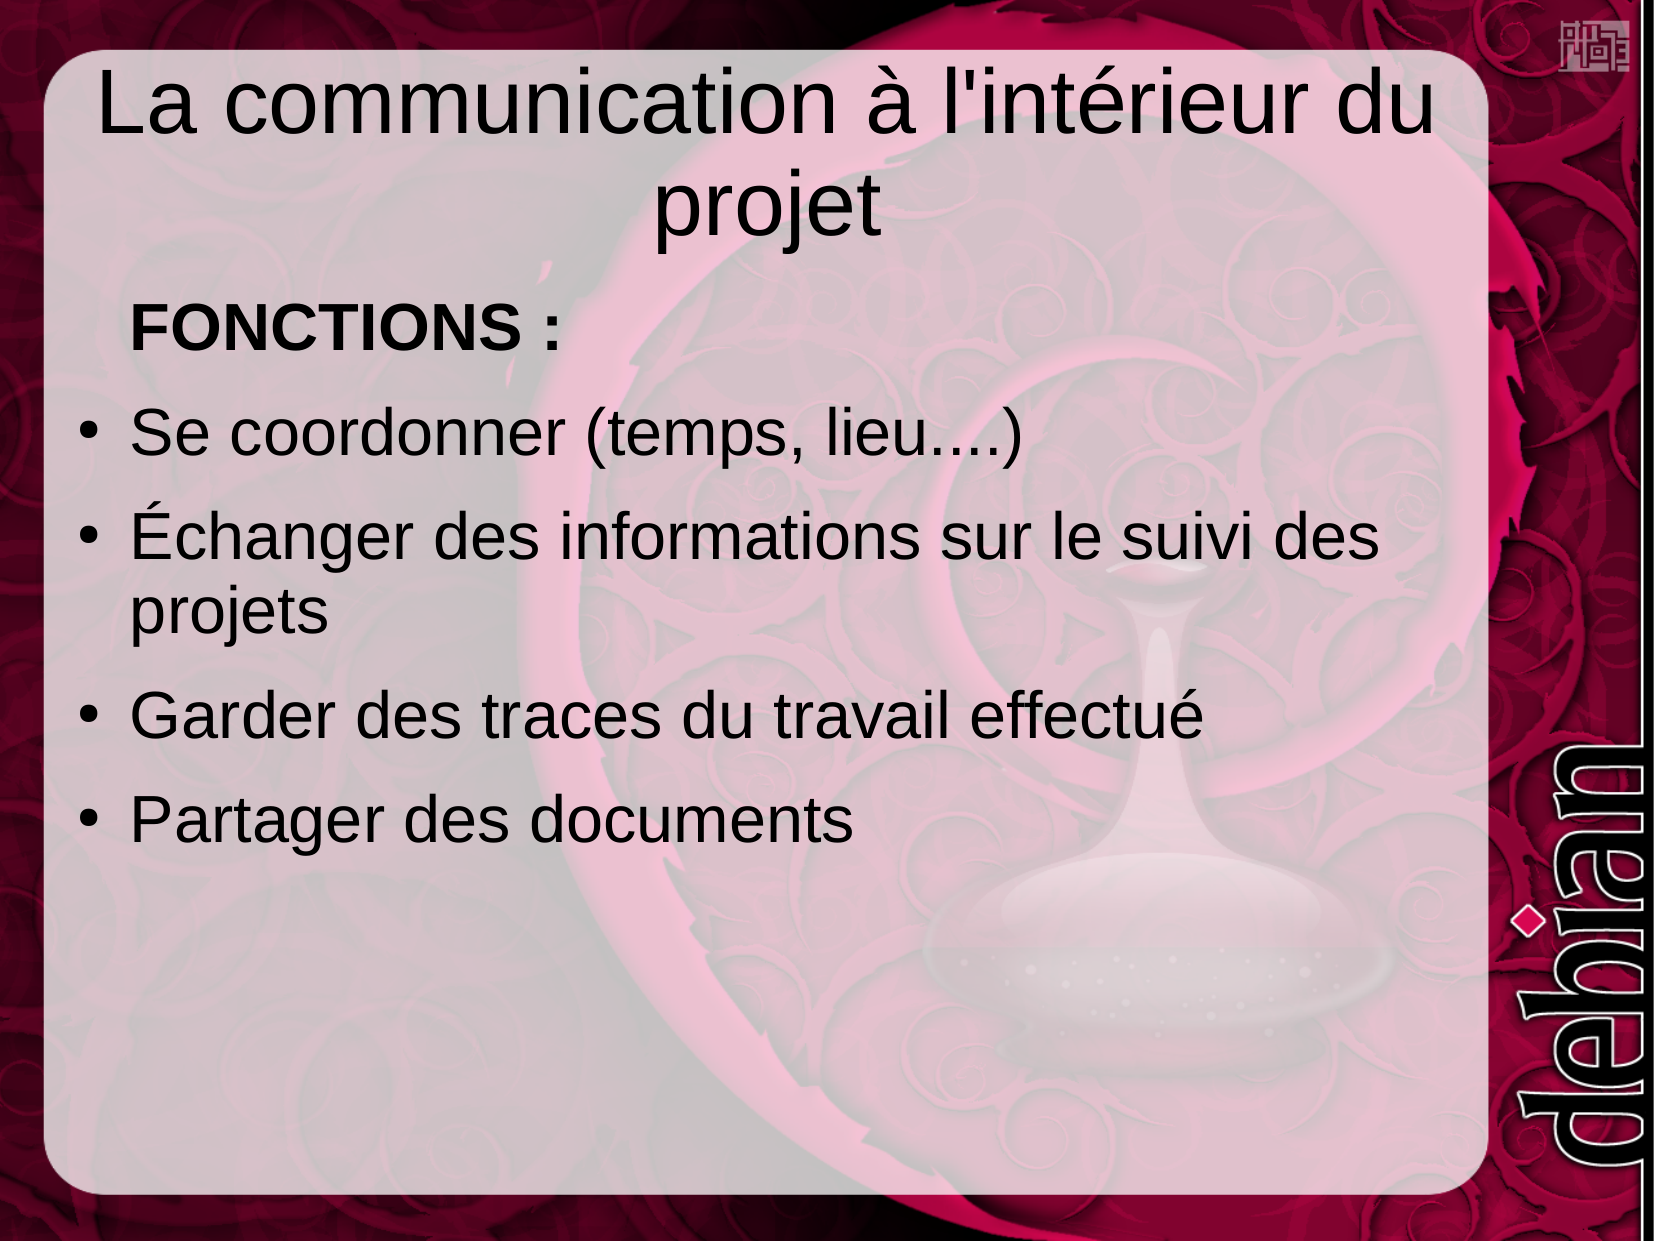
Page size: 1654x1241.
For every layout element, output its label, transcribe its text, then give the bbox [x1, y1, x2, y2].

list FONCTIONS : Se coordonner (temps, lieu....) Échanger des informations sur le suivi des projets Garder des traces du travail effectué Partager des documents [59, 290, 1477, 1109]
title La communication à l'intérieur du projet [59, 49, 1477, 257]
picture [0, 0, 1654, 1241]
